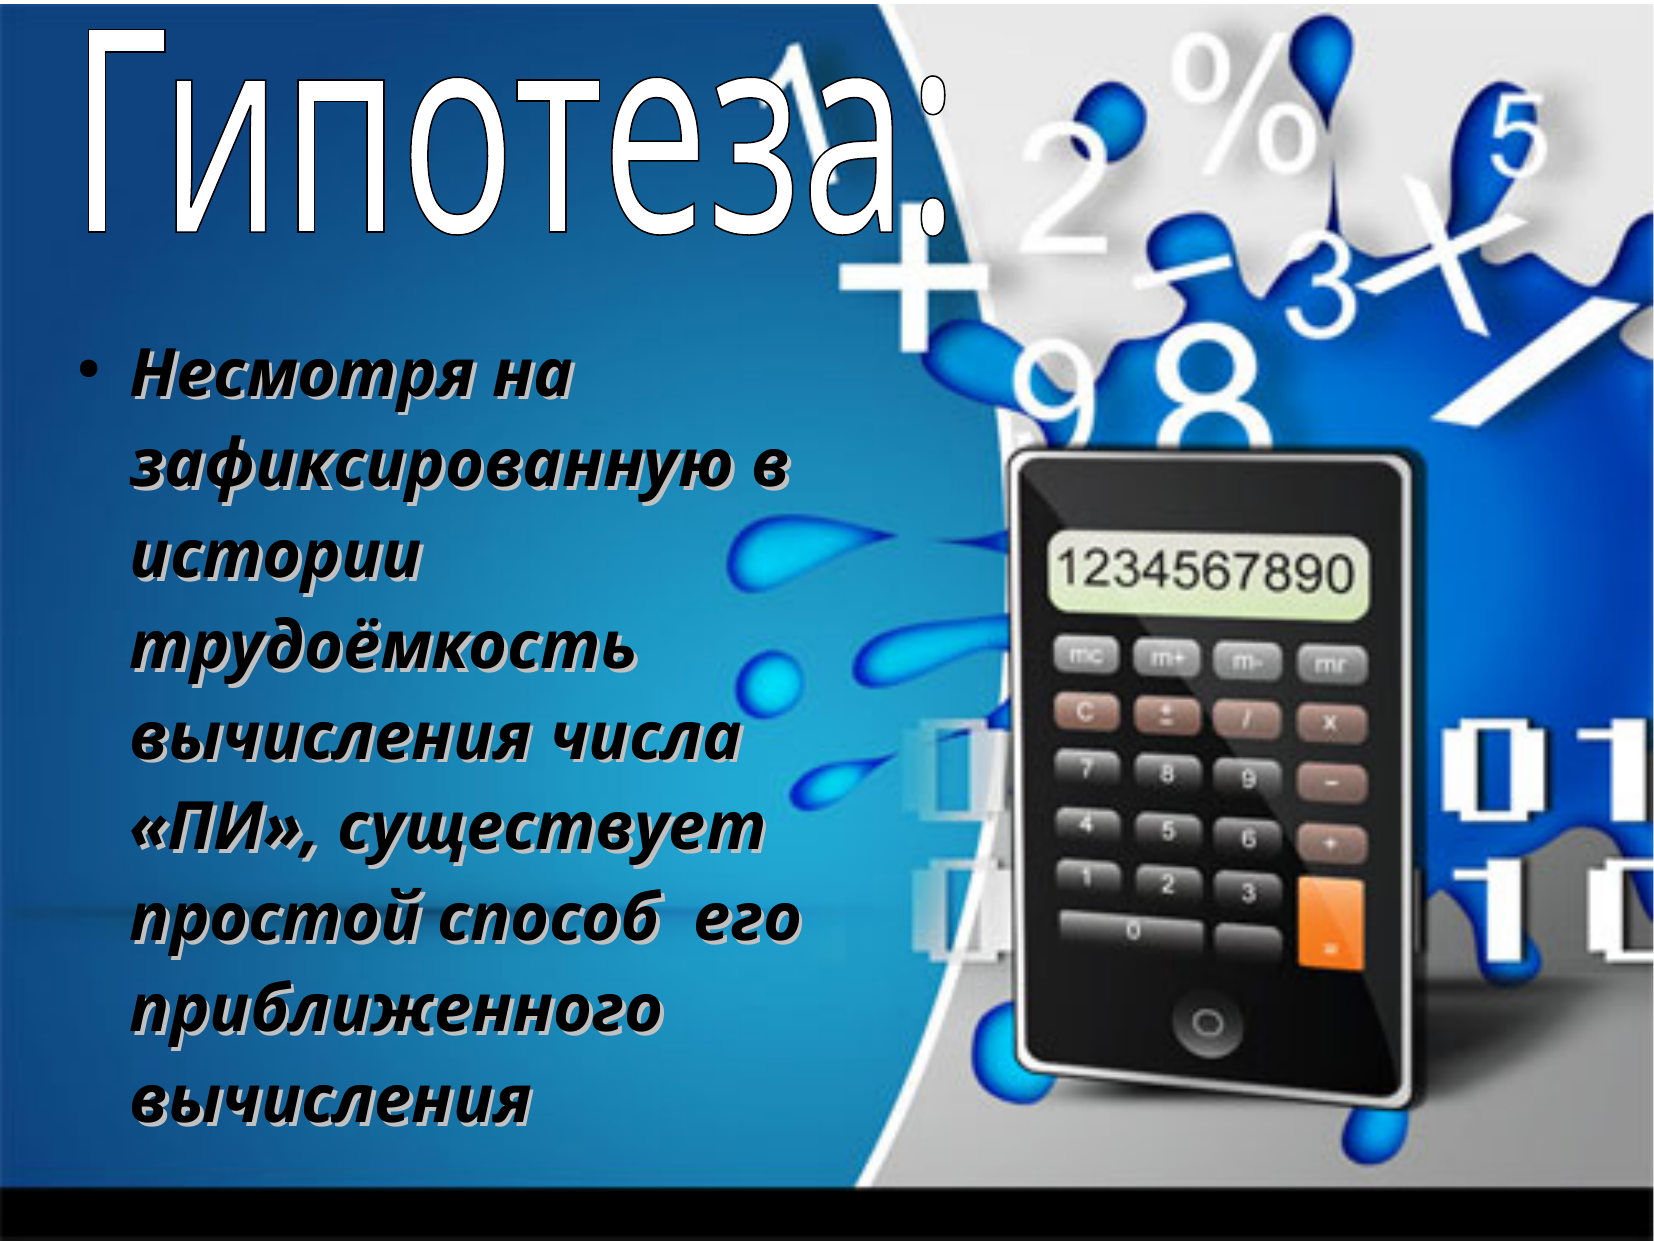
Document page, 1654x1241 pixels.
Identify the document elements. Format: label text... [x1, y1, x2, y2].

text_box Гипотеза: [714, 77, 793, 236]
text_box Гипотеза: [410, 77, 505, 236]
text_box Гипотеза: [88, 29, 165, 233]
text_box Гипотеза: [921, 197, 945, 237]
text_box Гипотеза: [611, 77, 699, 236]
text_box Гипотеза: [298, 80, 384, 233]
text_box Гипотеза: [516, 80, 600, 233]
list Несмотря на зафиксированную в истории трудоёмкость вычисления числа «ПИ», существует простой способ его приближенного вычисления [59, 324, 916, 1063]
text_box Гипотеза: [921, 76, 945, 115]
text_box Гипотеза: [810, 77, 893, 236]
picture [0, 4, 1654, 1241]
text_box Гипотеза: [176, 80, 266, 233]
